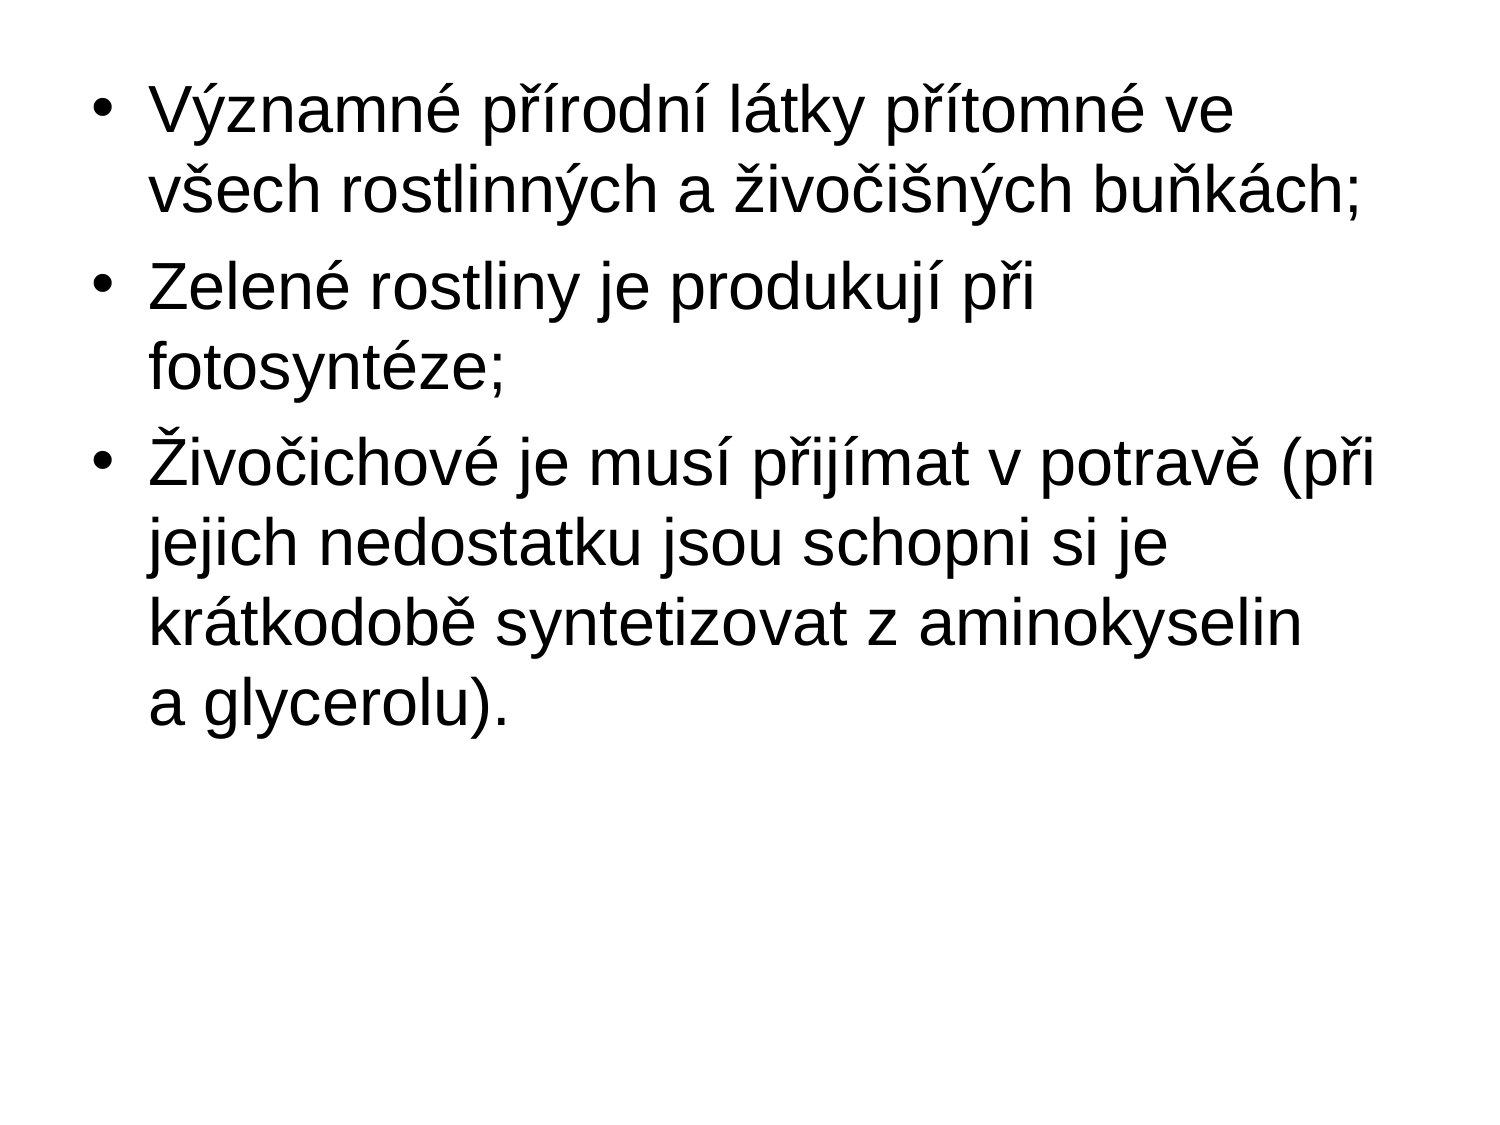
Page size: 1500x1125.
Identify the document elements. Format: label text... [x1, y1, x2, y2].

list Významné přírodní látky přítomné ve všech rostlinných a živočišných buňkách; Zelené rostliny je produkují při fotosyntéze; Živočichové je musí přijímat v potravě (při jejich nedostatku jsou schopni si je krátkodobě syntetizovat z aminokyselin a glycerolu). [76, 58, 1427, 1010]
